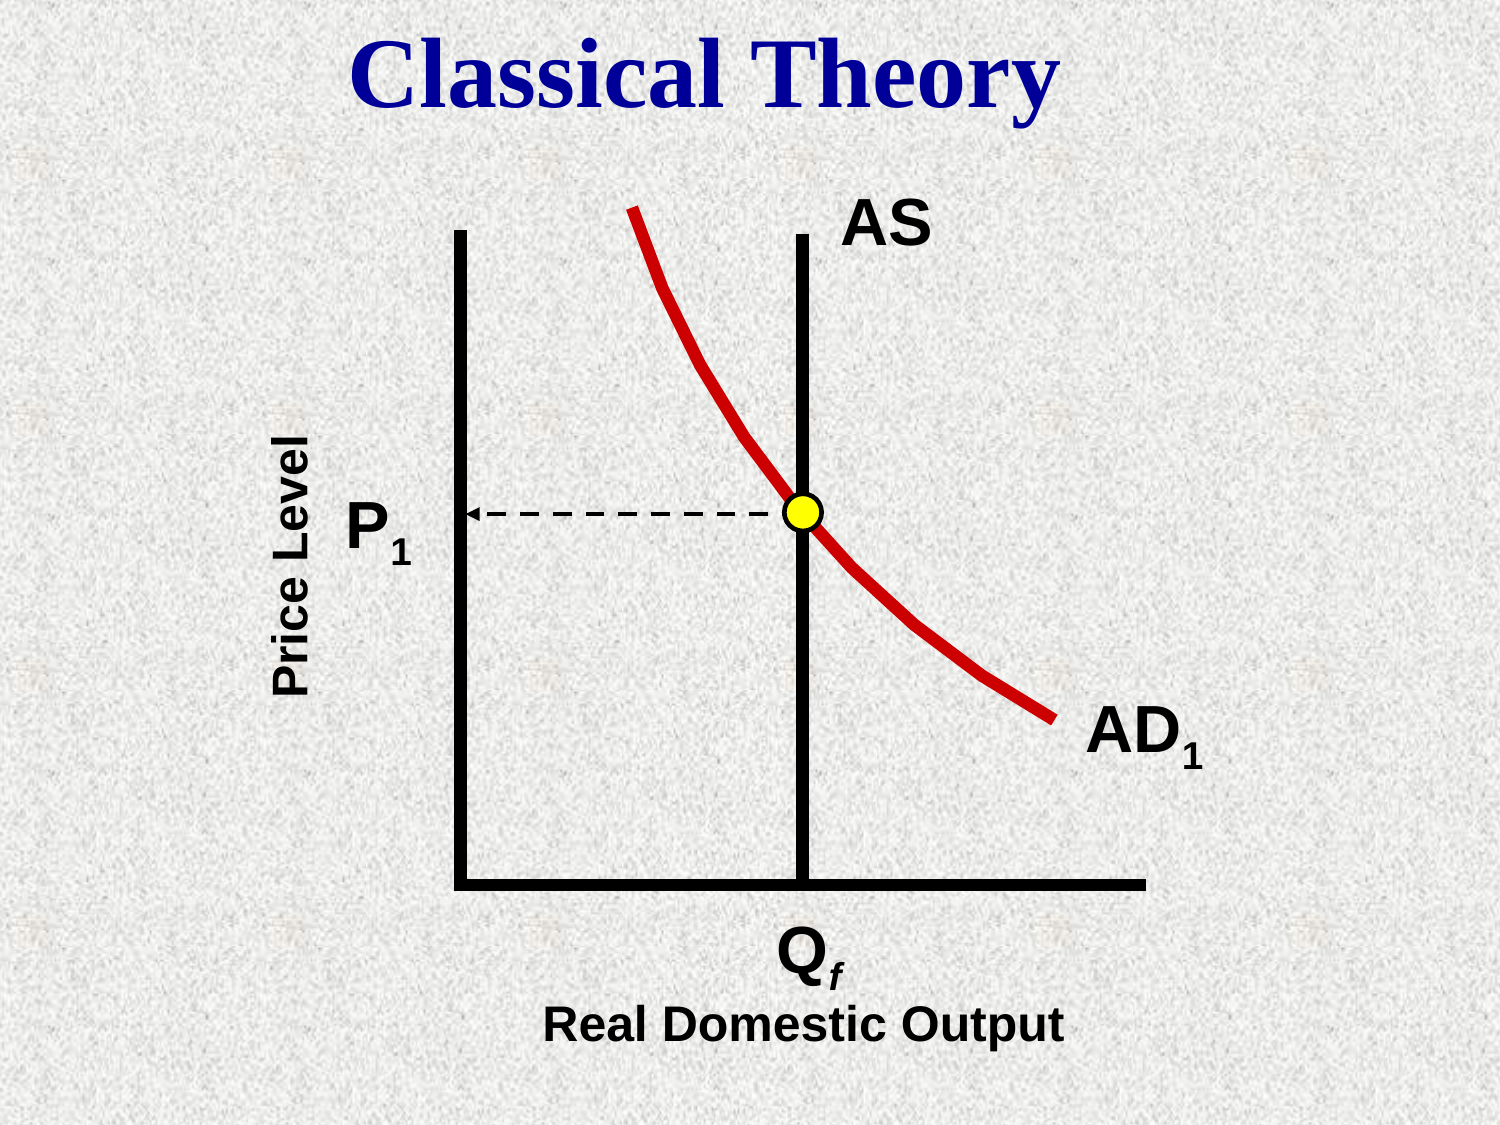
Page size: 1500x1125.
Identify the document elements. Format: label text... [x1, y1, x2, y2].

text_box [784, 493, 822, 532]
text_box AS [825, 171, 948, 266]
text_box P1 [331, 474, 427, 581]
text_box Classical Theory [332, 0, 1077, 135]
text_box AD1 [1070, 678, 1219, 785]
text_box Qf [761, 899, 857, 984]
text_box Qf [788, 934, 815, 966]
text_box Real Domestic Output [527, 984, 1080, 1059]
picture [0, 0, 1500, 1125]
text_box Price Level [249, 419, 325, 714]
